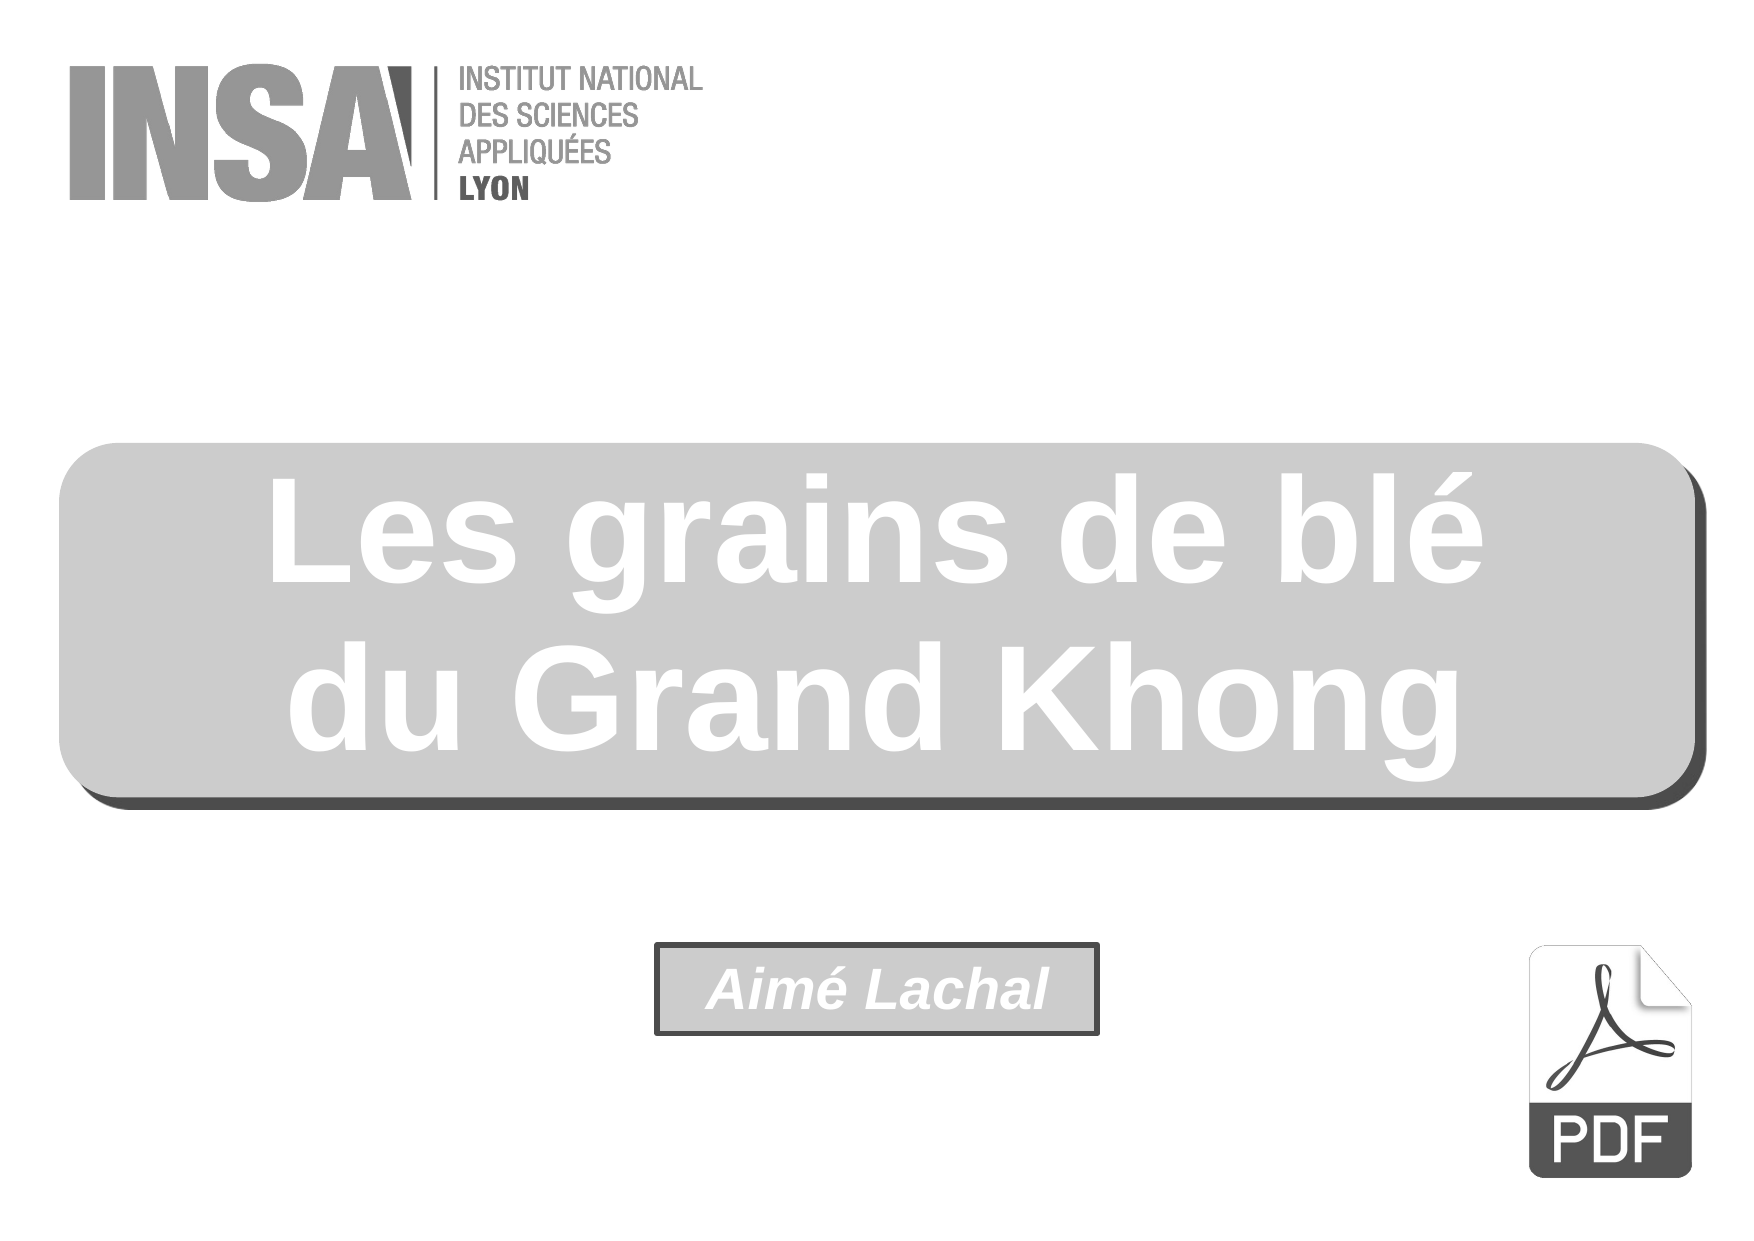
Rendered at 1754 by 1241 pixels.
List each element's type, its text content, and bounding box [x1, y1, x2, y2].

picture [59, 58, 713, 207]
picture [1526, 944, 1695, 1182]
text_box Les grains de blé du Grand Khong [59, 442, 1695, 798]
title Aimé Lachal [657, 944, 1098, 1034]
